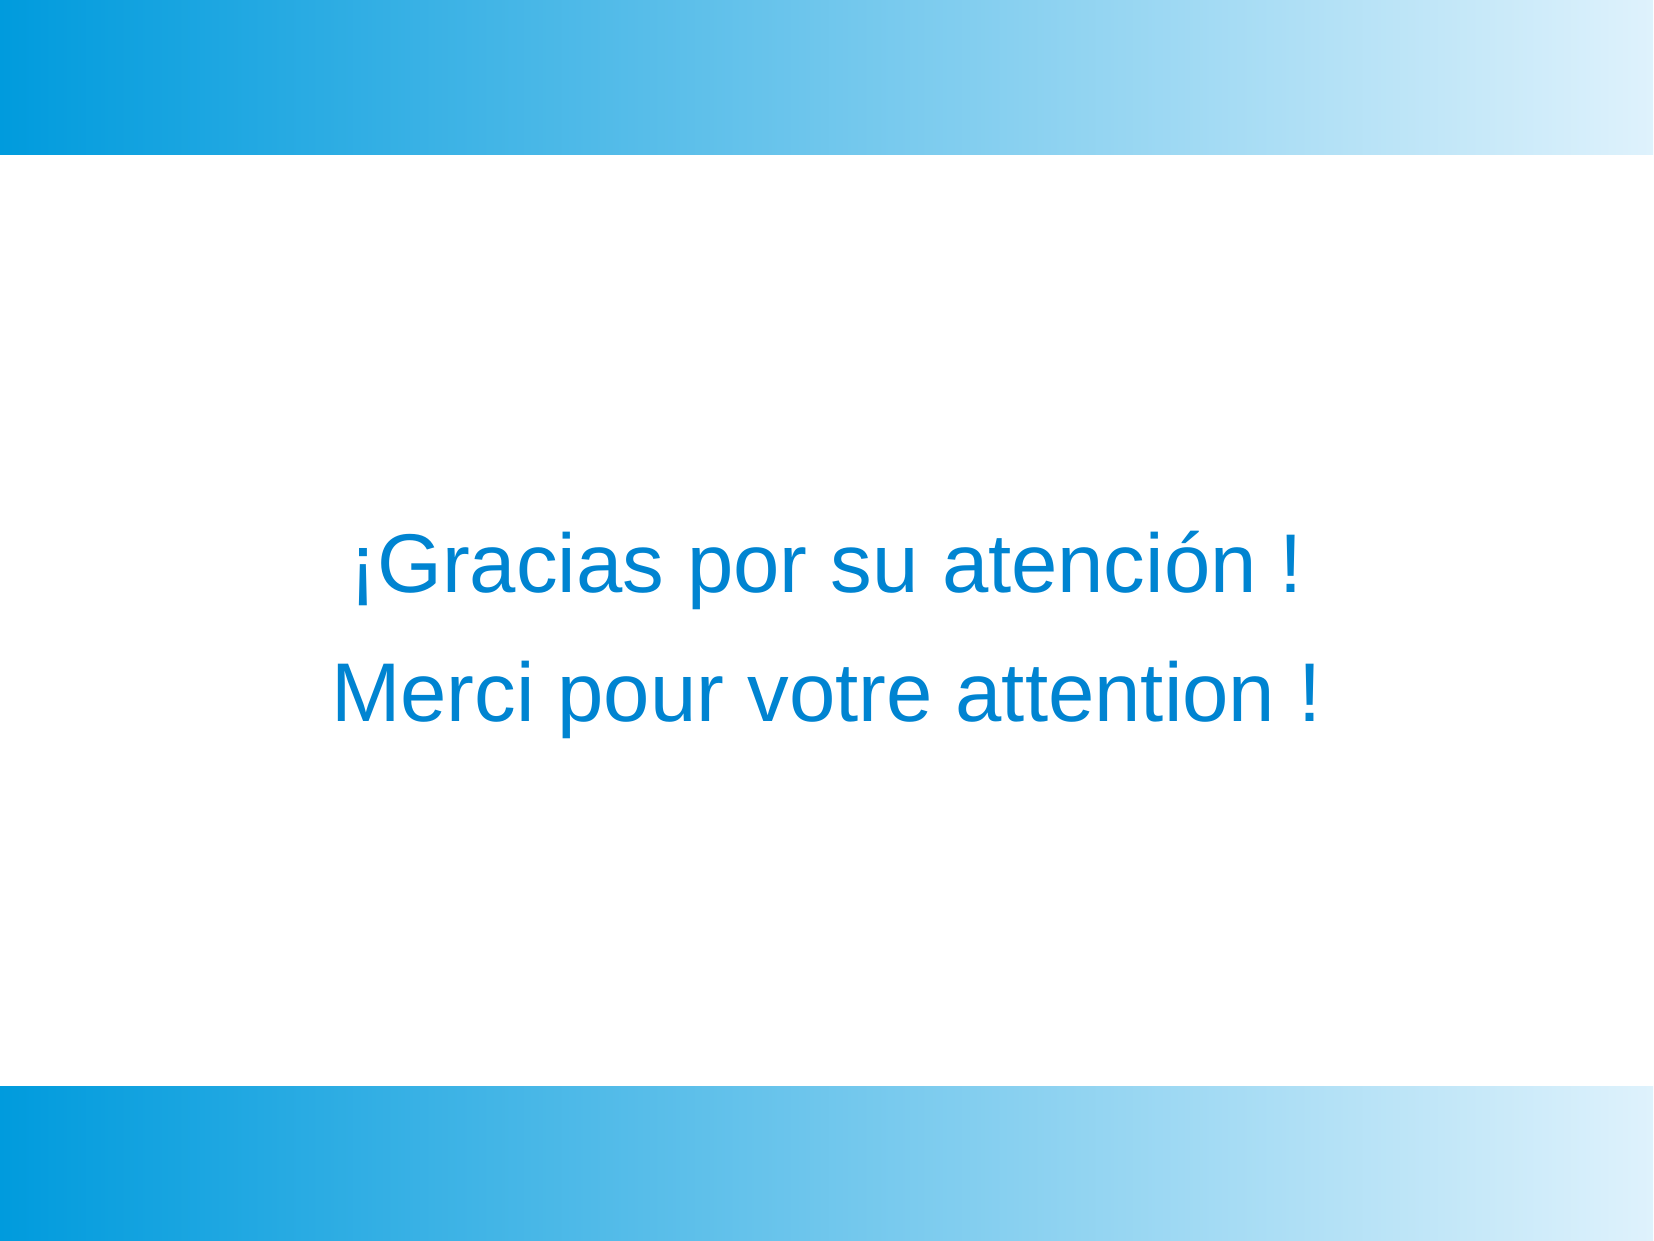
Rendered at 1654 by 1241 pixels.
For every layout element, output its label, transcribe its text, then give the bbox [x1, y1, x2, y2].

list ¡Gracias por su atención ! Merci pour votre attention ! [82, 290, 1571, 1010]
